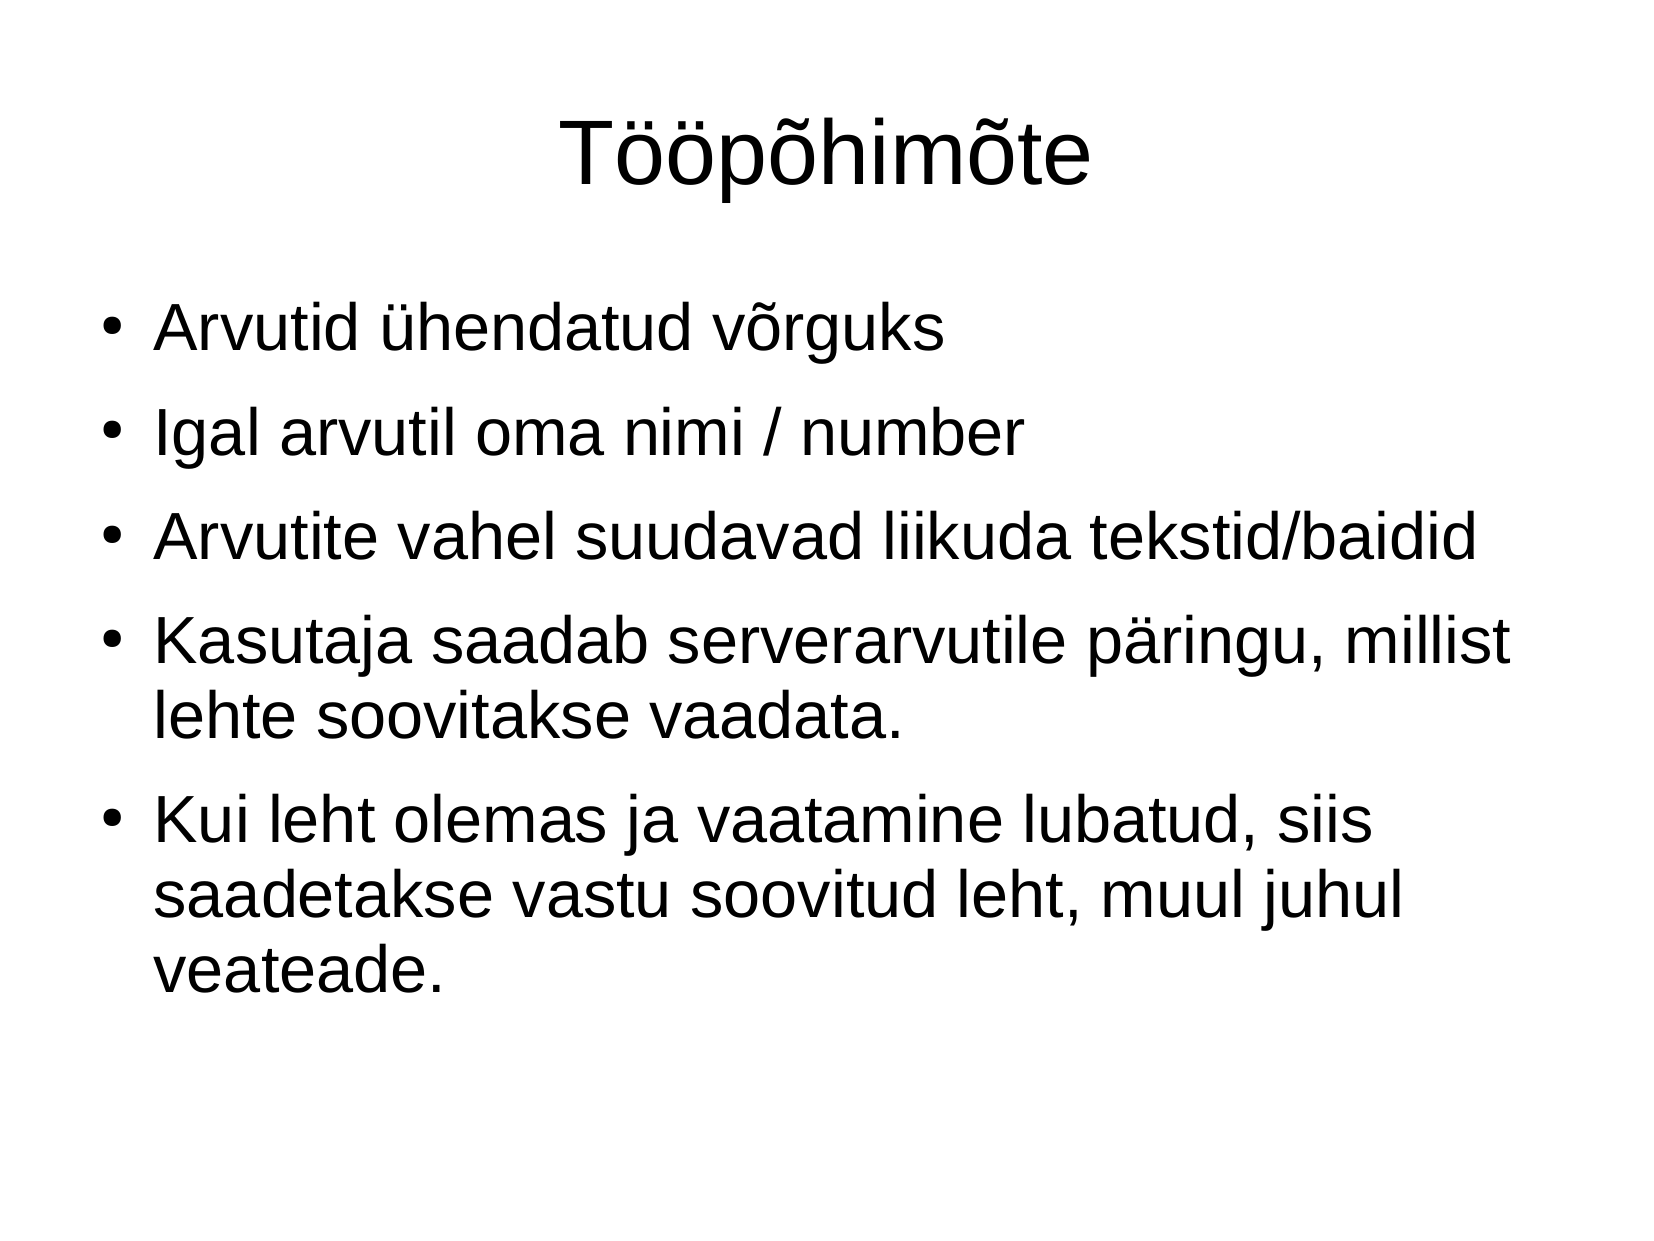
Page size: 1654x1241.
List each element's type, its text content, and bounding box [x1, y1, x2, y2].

list Arvutid ühendatud võrguks Igal arvutil oma nimi / number Arvutite vahel suudavad liikuda tekstid/baidid Kasutaja saadab serverarvutile päringu, millist lehte soovitakse vaadata. Kui leht olemas ja vaatamine lubatud, siis saadetakse vastu soovitud leht, muul juhul veateade. [82, 290, 1571, 1094]
title Tööpõhimõte [82, 49, 1571, 257]
